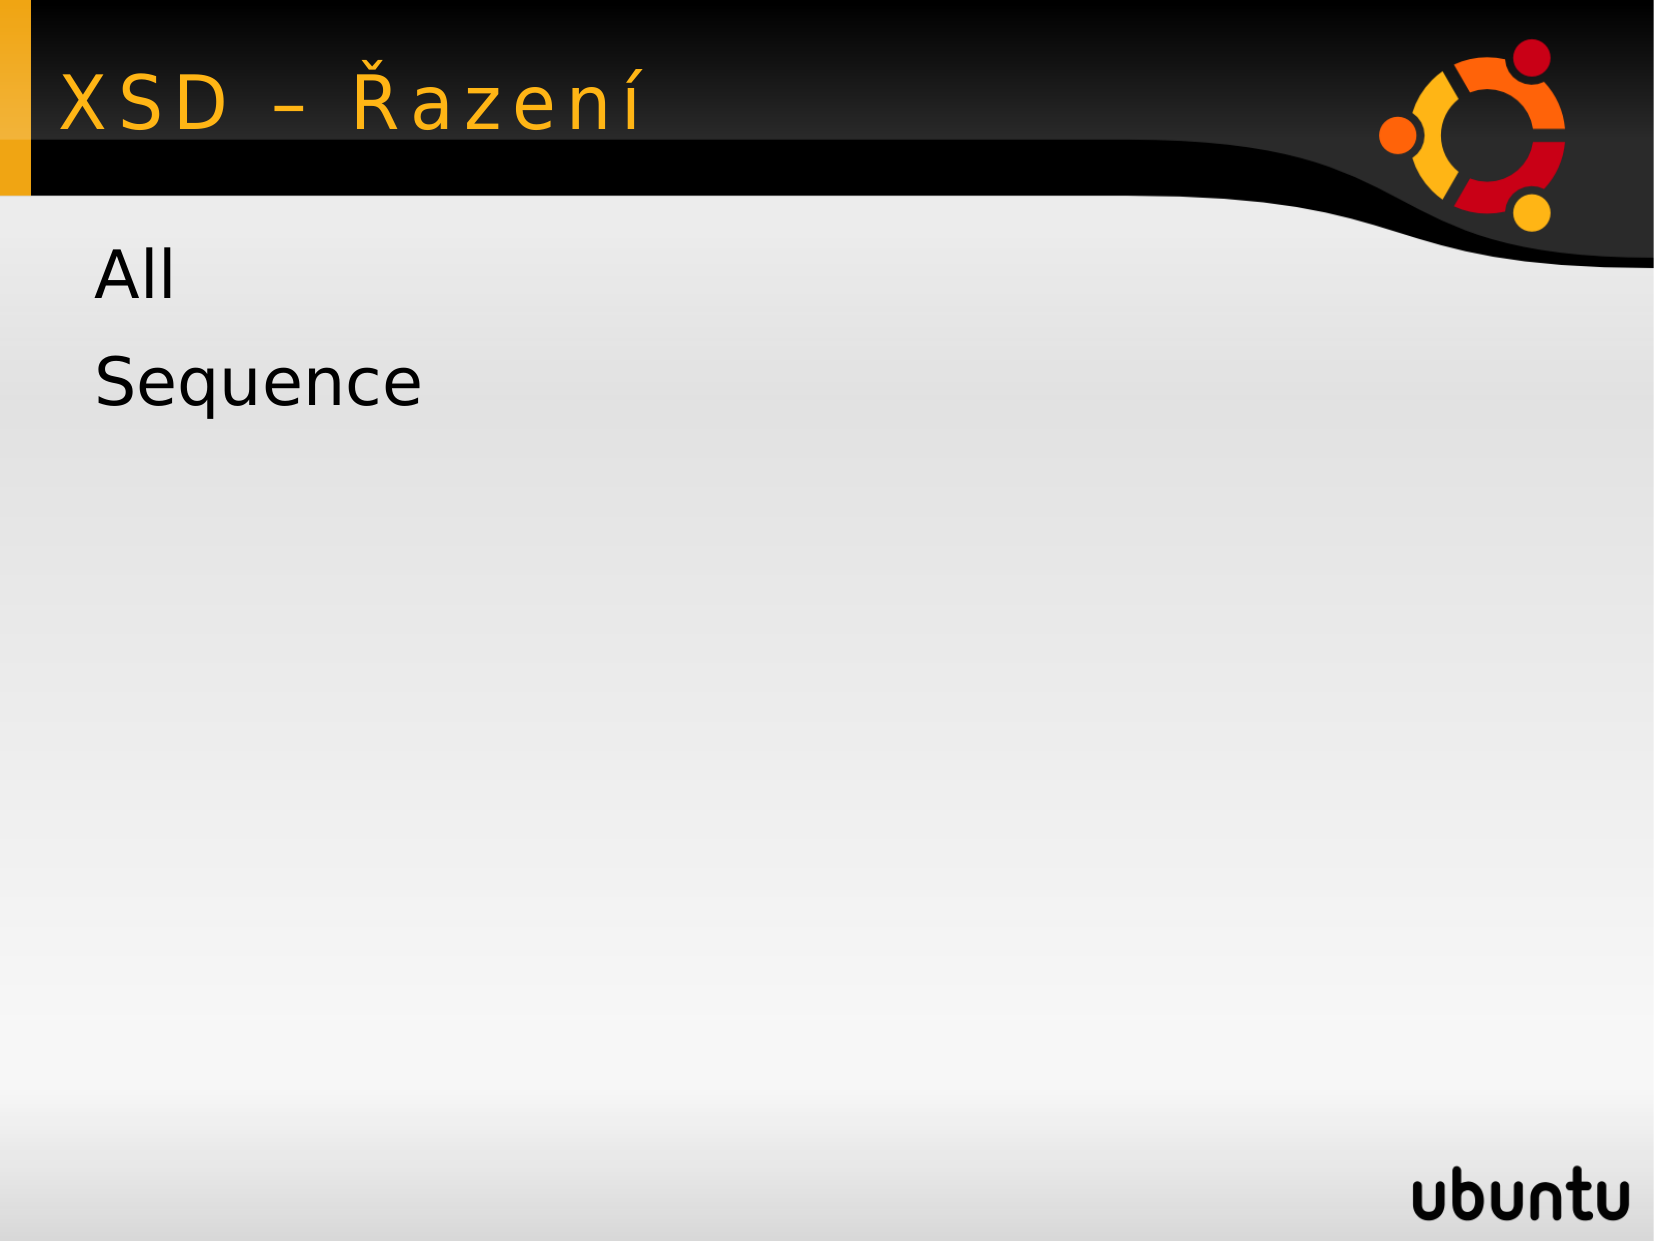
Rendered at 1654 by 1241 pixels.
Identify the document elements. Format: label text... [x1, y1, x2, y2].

list All Sequence [76, 236, 1565, 1055]
picture [0, 0, 1654, 1241]
title XSD – Řazení [59, 29, 1270, 178]
